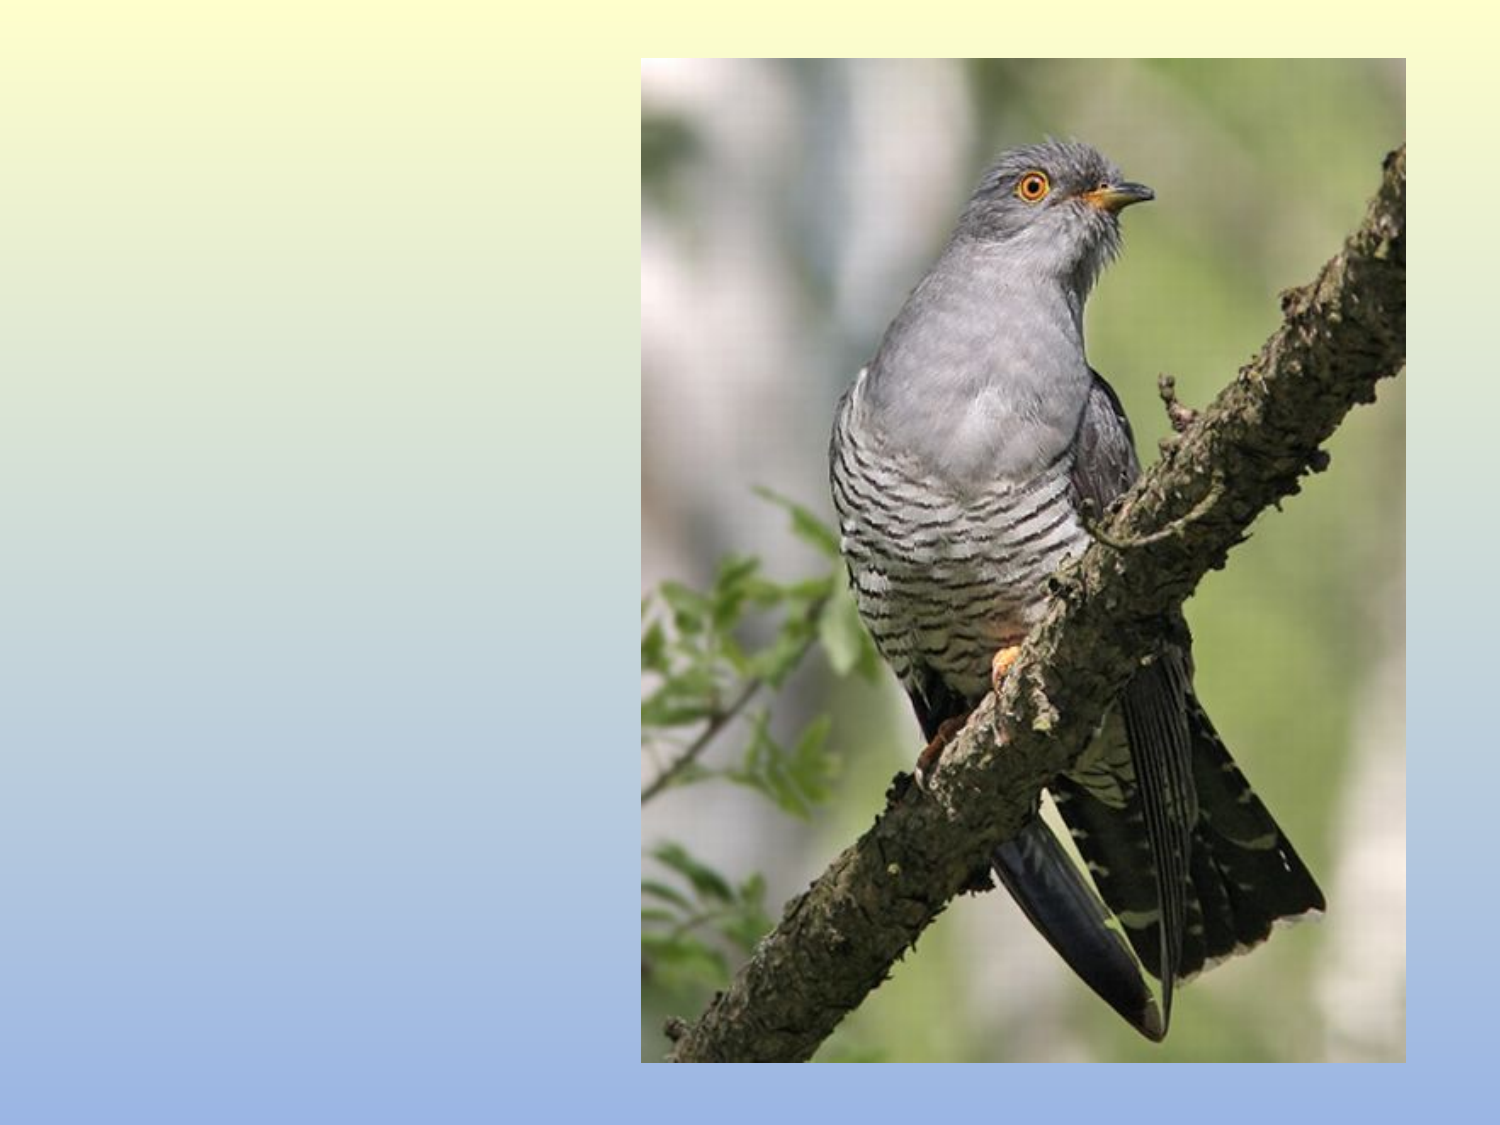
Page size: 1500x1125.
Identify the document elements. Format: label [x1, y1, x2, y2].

picture [641, 58, 1406, 1063]
